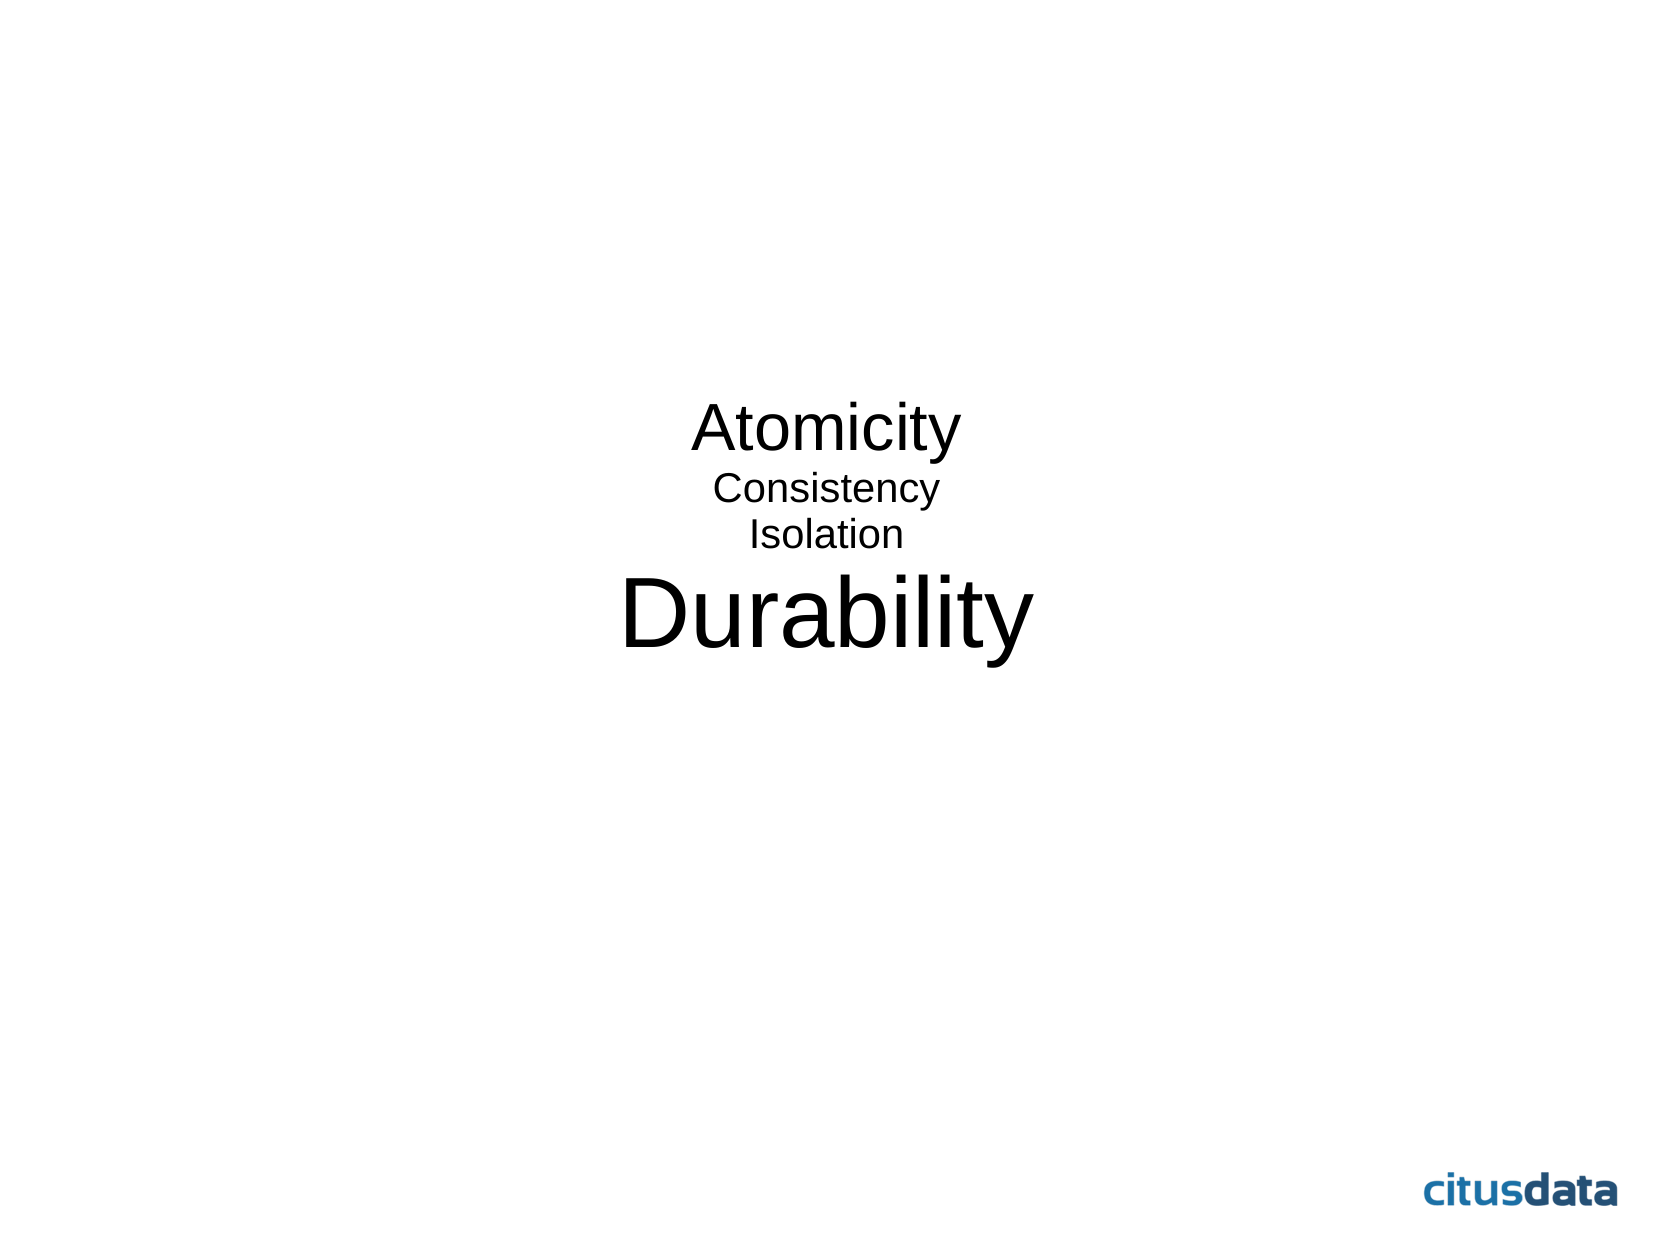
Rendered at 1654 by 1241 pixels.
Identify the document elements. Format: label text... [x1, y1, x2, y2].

picture [1420, 1167, 1622, 1209]
subtitle Atomicity Consistency Isolation Durability [82, 49, 1571, 1010]
